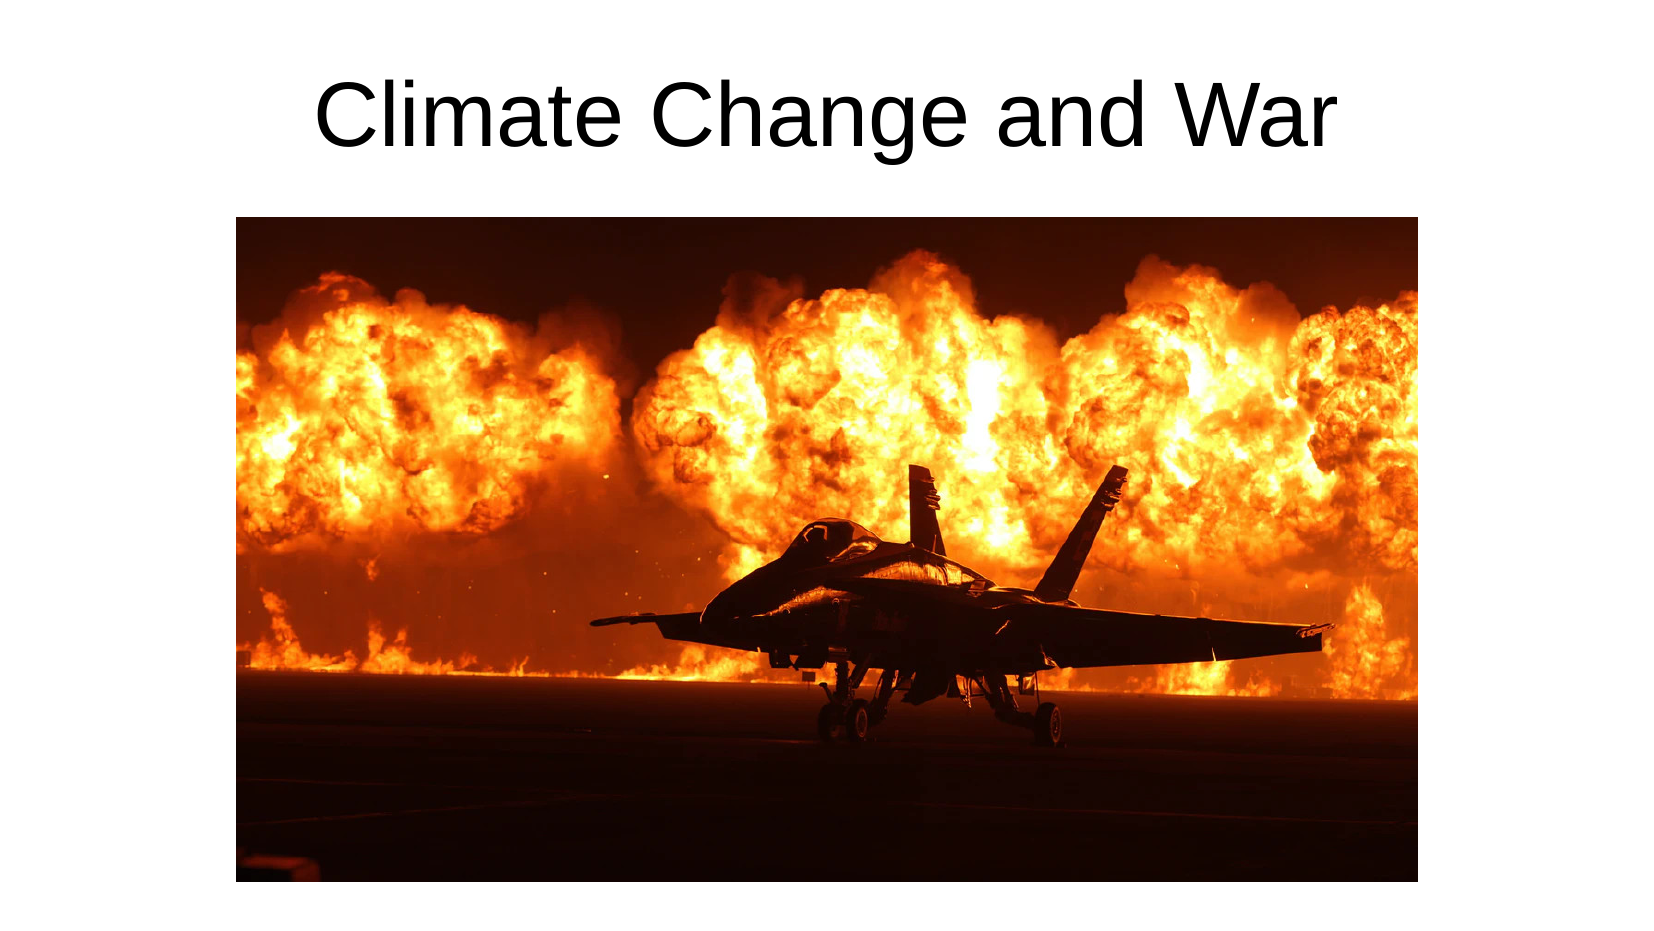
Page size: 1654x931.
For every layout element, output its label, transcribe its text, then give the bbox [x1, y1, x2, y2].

title Climate Change and War [82, 37, 1571, 193]
picture [236, 217, 1418, 882]
